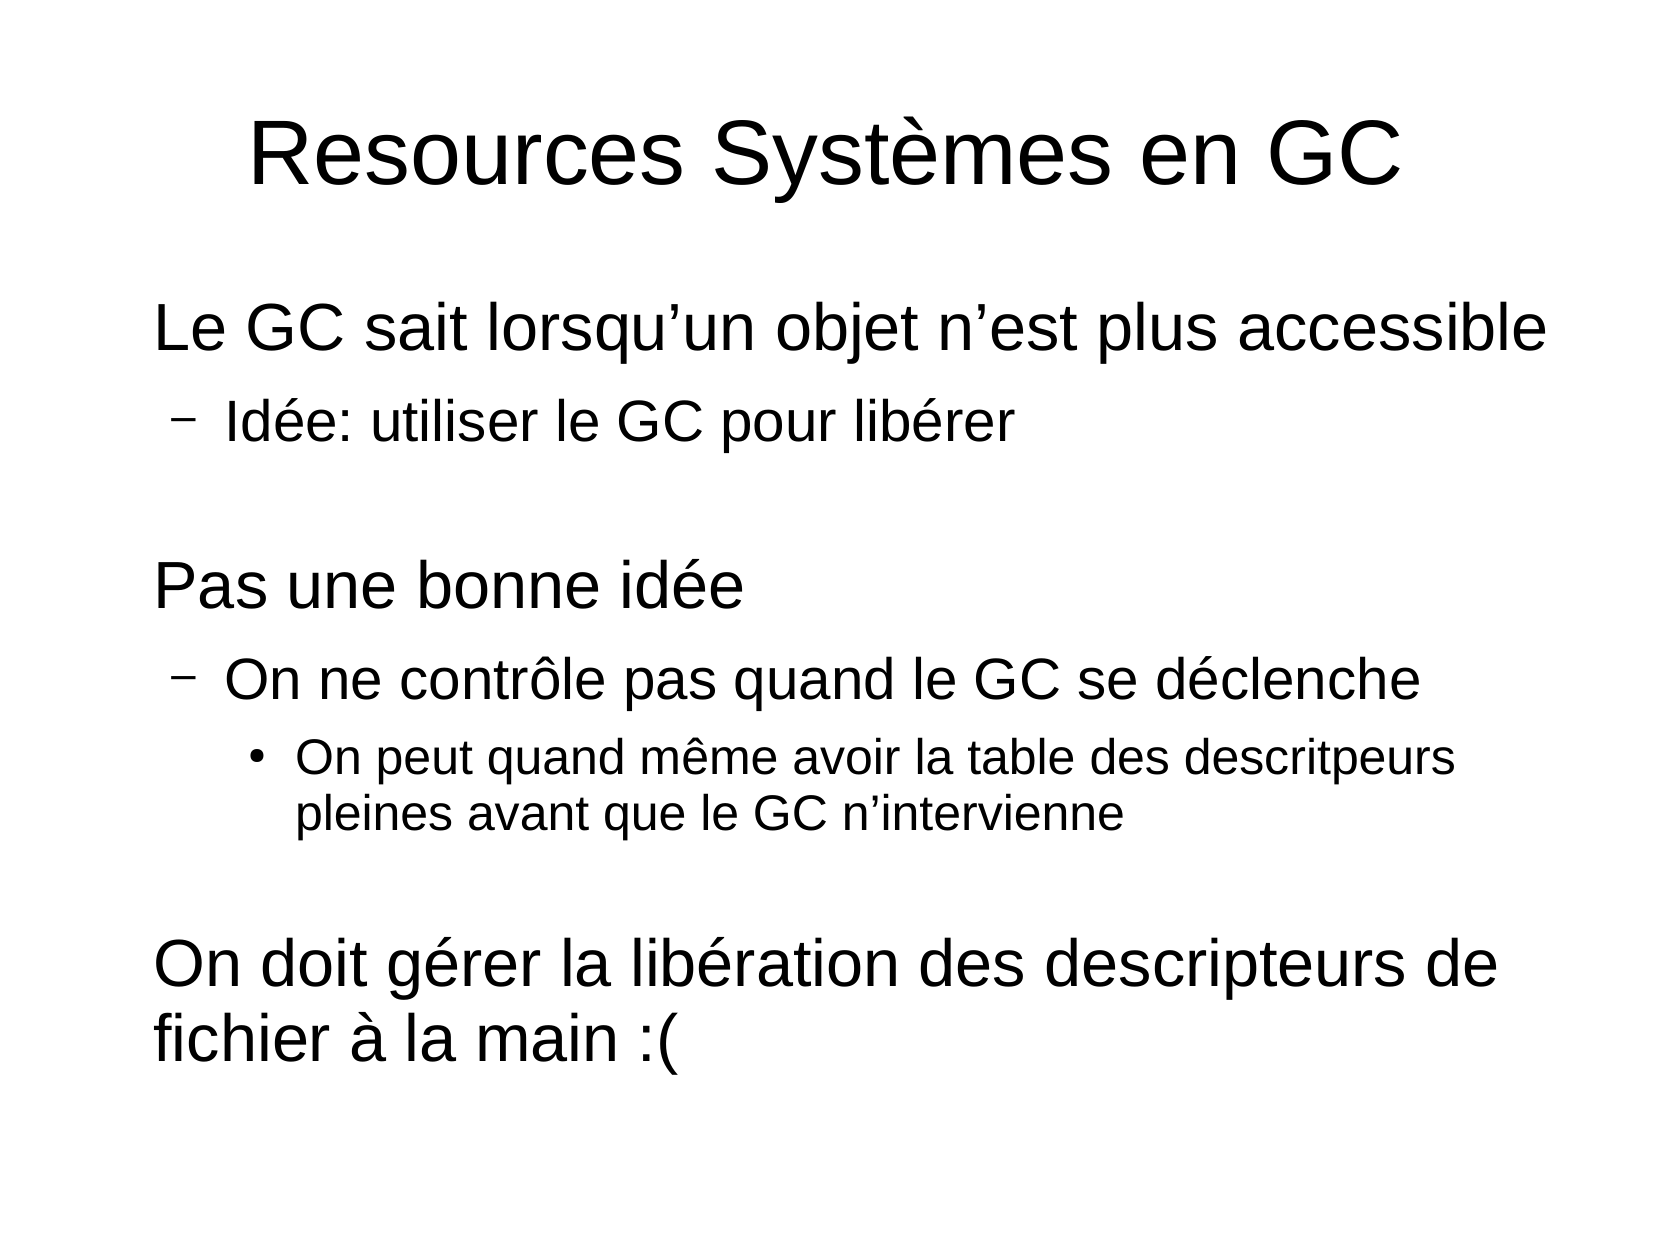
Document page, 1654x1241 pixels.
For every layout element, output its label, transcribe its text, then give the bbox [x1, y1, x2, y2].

title Resources Systèmes en GC [82, 49, 1571, 257]
list Le GC sait lorsqu’un objet n’est plus accessible Idée: utiliser le GC pour libérer Pas une bonne idée On ne contrôle pas quand le GC se déclenche On peut quand même avoir la table des descritpeurs pleines avant que le GC n’intervienne On doit gérer la libération des descripteurs de fichier à la main :( [82, 290, 1571, 1156]
